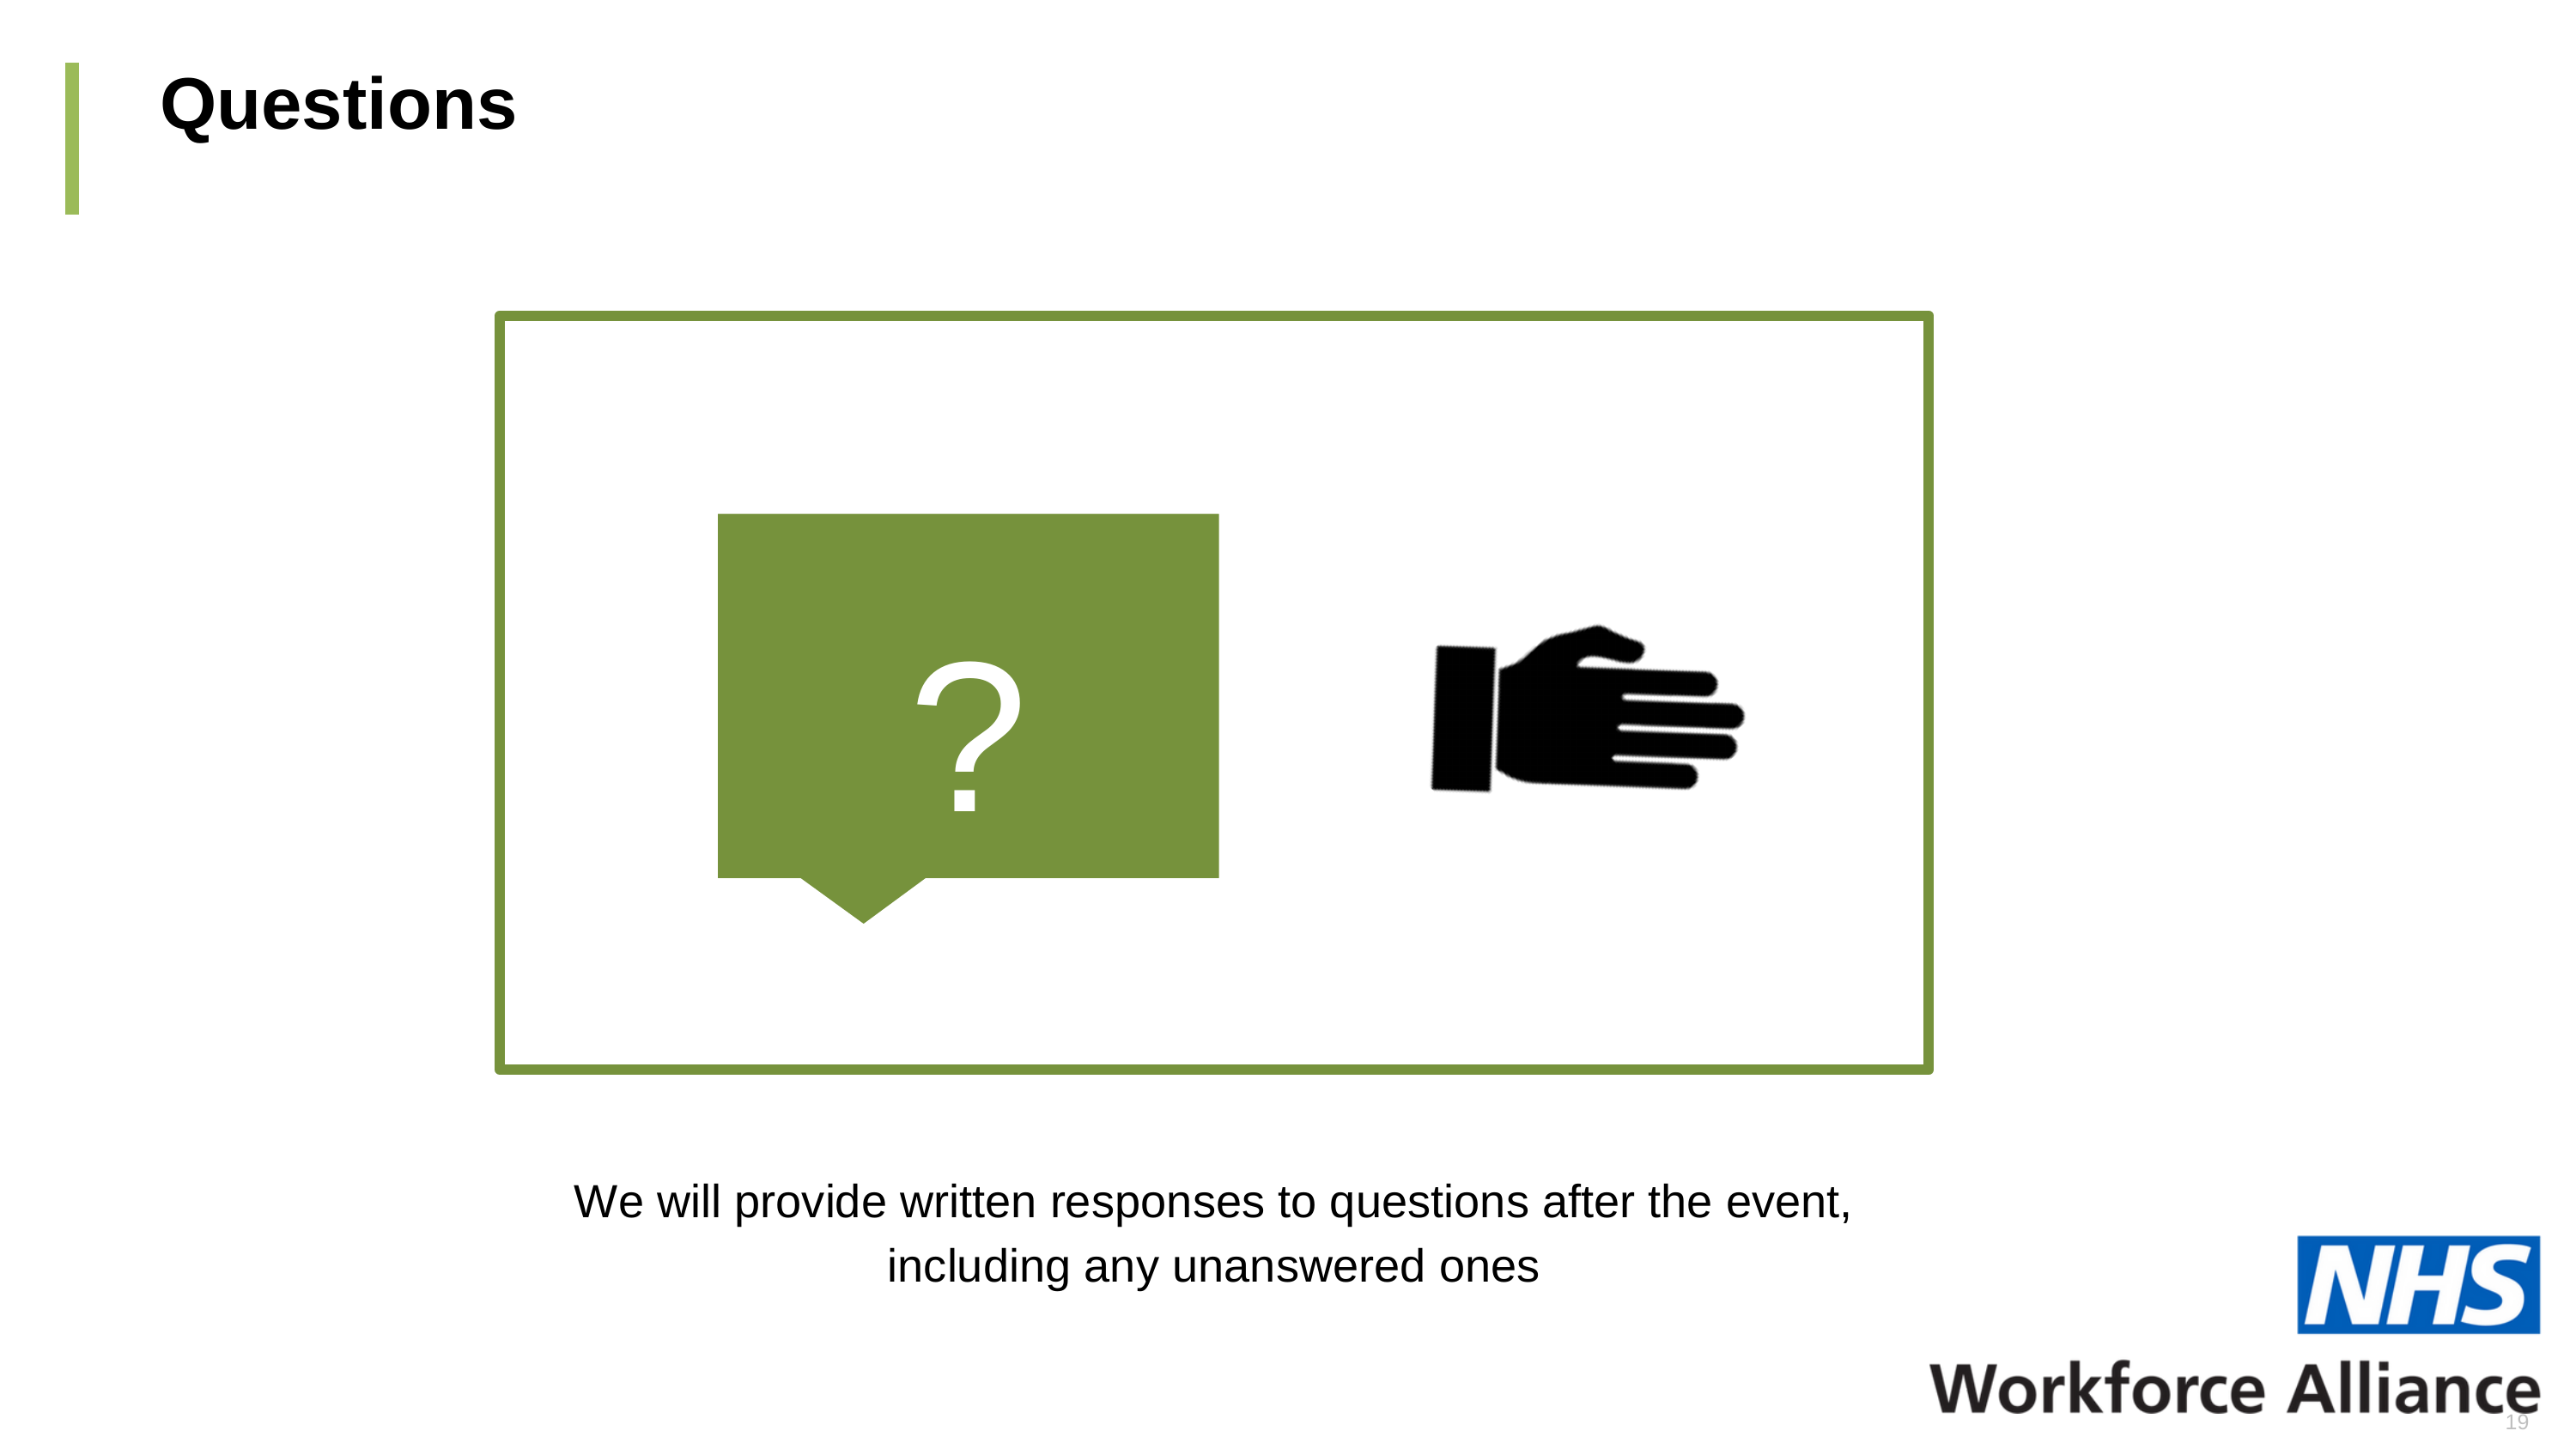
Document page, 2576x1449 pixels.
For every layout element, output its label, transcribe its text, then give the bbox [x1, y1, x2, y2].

text_box ? [873, 594, 1063, 798]
text_box [1929, 1234, 2543, 1414]
text_box [717, 512, 1220, 925]
picture [1362, 520, 1765, 922]
list Questions [100, 49, 2512, 151]
text_box We will provide written responses to questions after the event, including any unanswered ones [500, 1149, 1929, 1298]
